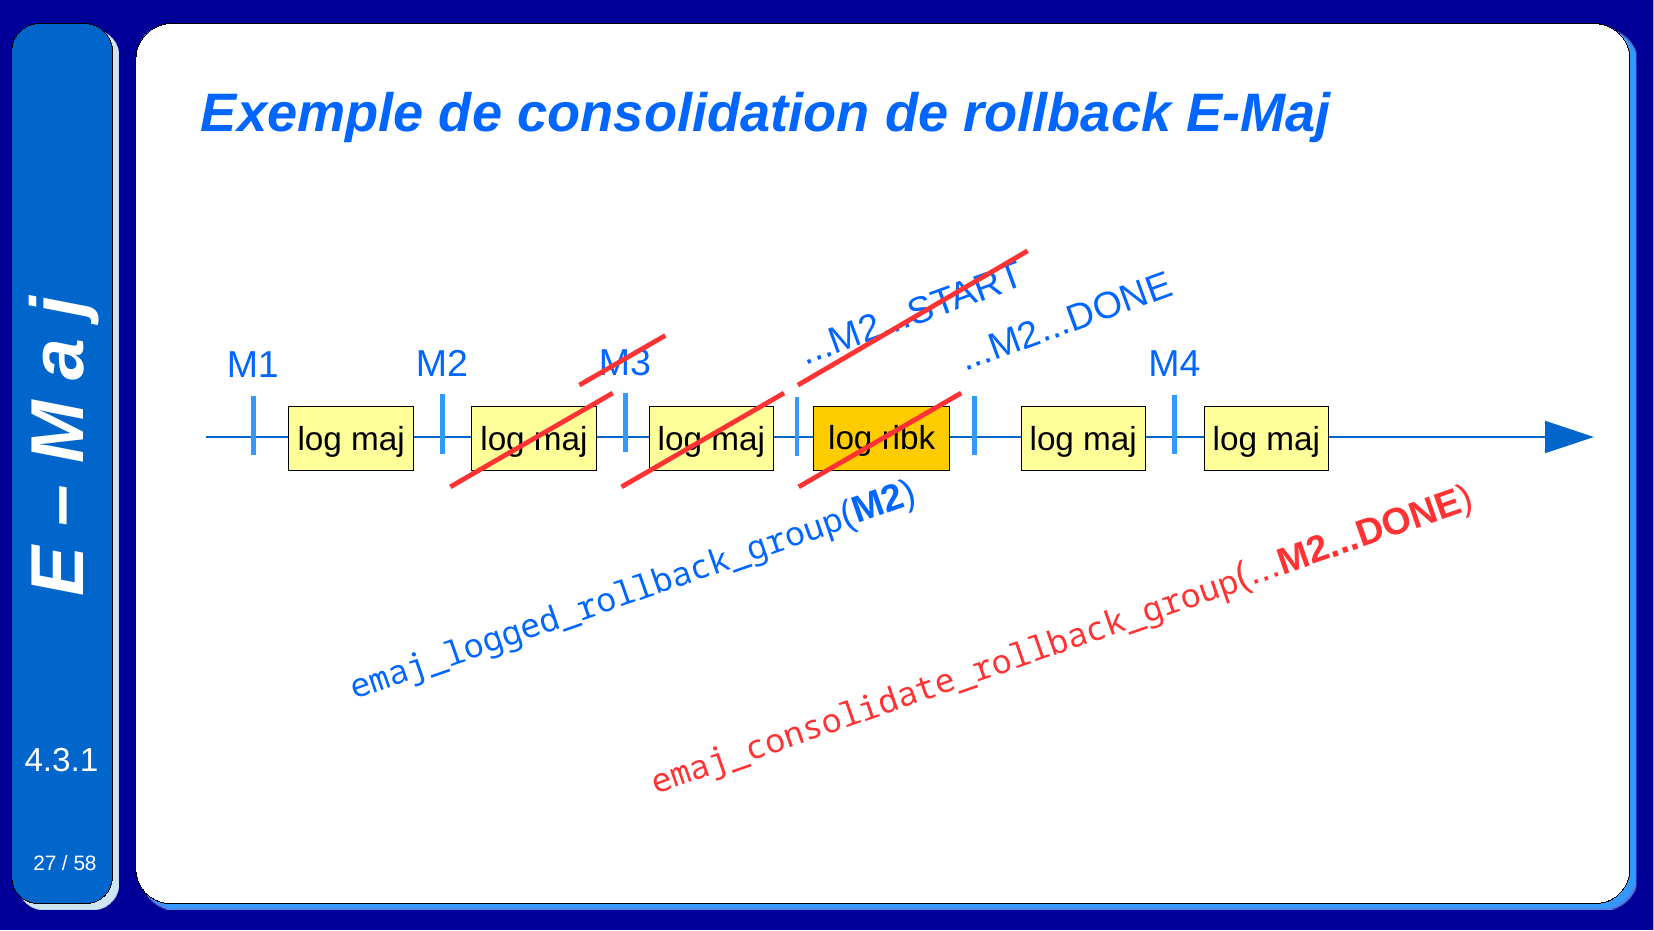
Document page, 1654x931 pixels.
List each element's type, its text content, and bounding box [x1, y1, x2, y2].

text_box log maj [1204, 406, 1329, 471]
text_box log rlbk [813, 406, 932, 471]
text_box M2 [401, 335, 483, 393]
text_box ...M2...DONE [937, 250, 1195, 391]
text_box log rlbk [833, 406, 950, 471]
text_box M1 [212, 336, 294, 394]
text_box M3 [584, 339, 666, 392]
text_box ...M2...START [777, 241, 1046, 383]
text_box log maj [649, 406, 755, 467]
text_box emaj_consolidate_rollback_group(...M2...DONE) [627, 462, 1499, 825]
text_box M3 [584, 334, 661, 379]
text_box M4 [1133, 335, 1216, 393]
text_box log maj [656, 406, 774, 471]
text_box log maj [288, 406, 414, 471]
text_box log maj [1021, 406, 1146, 471]
text_box log maj [485, 406, 597, 471]
title Exemple de consolidation de rollback E-Maj [200, 34, 1575, 191]
text_box log maj [471, 406, 583, 471]
text_box emaj_logged_rollback_group(M2) [326, 471, 941, 731]
